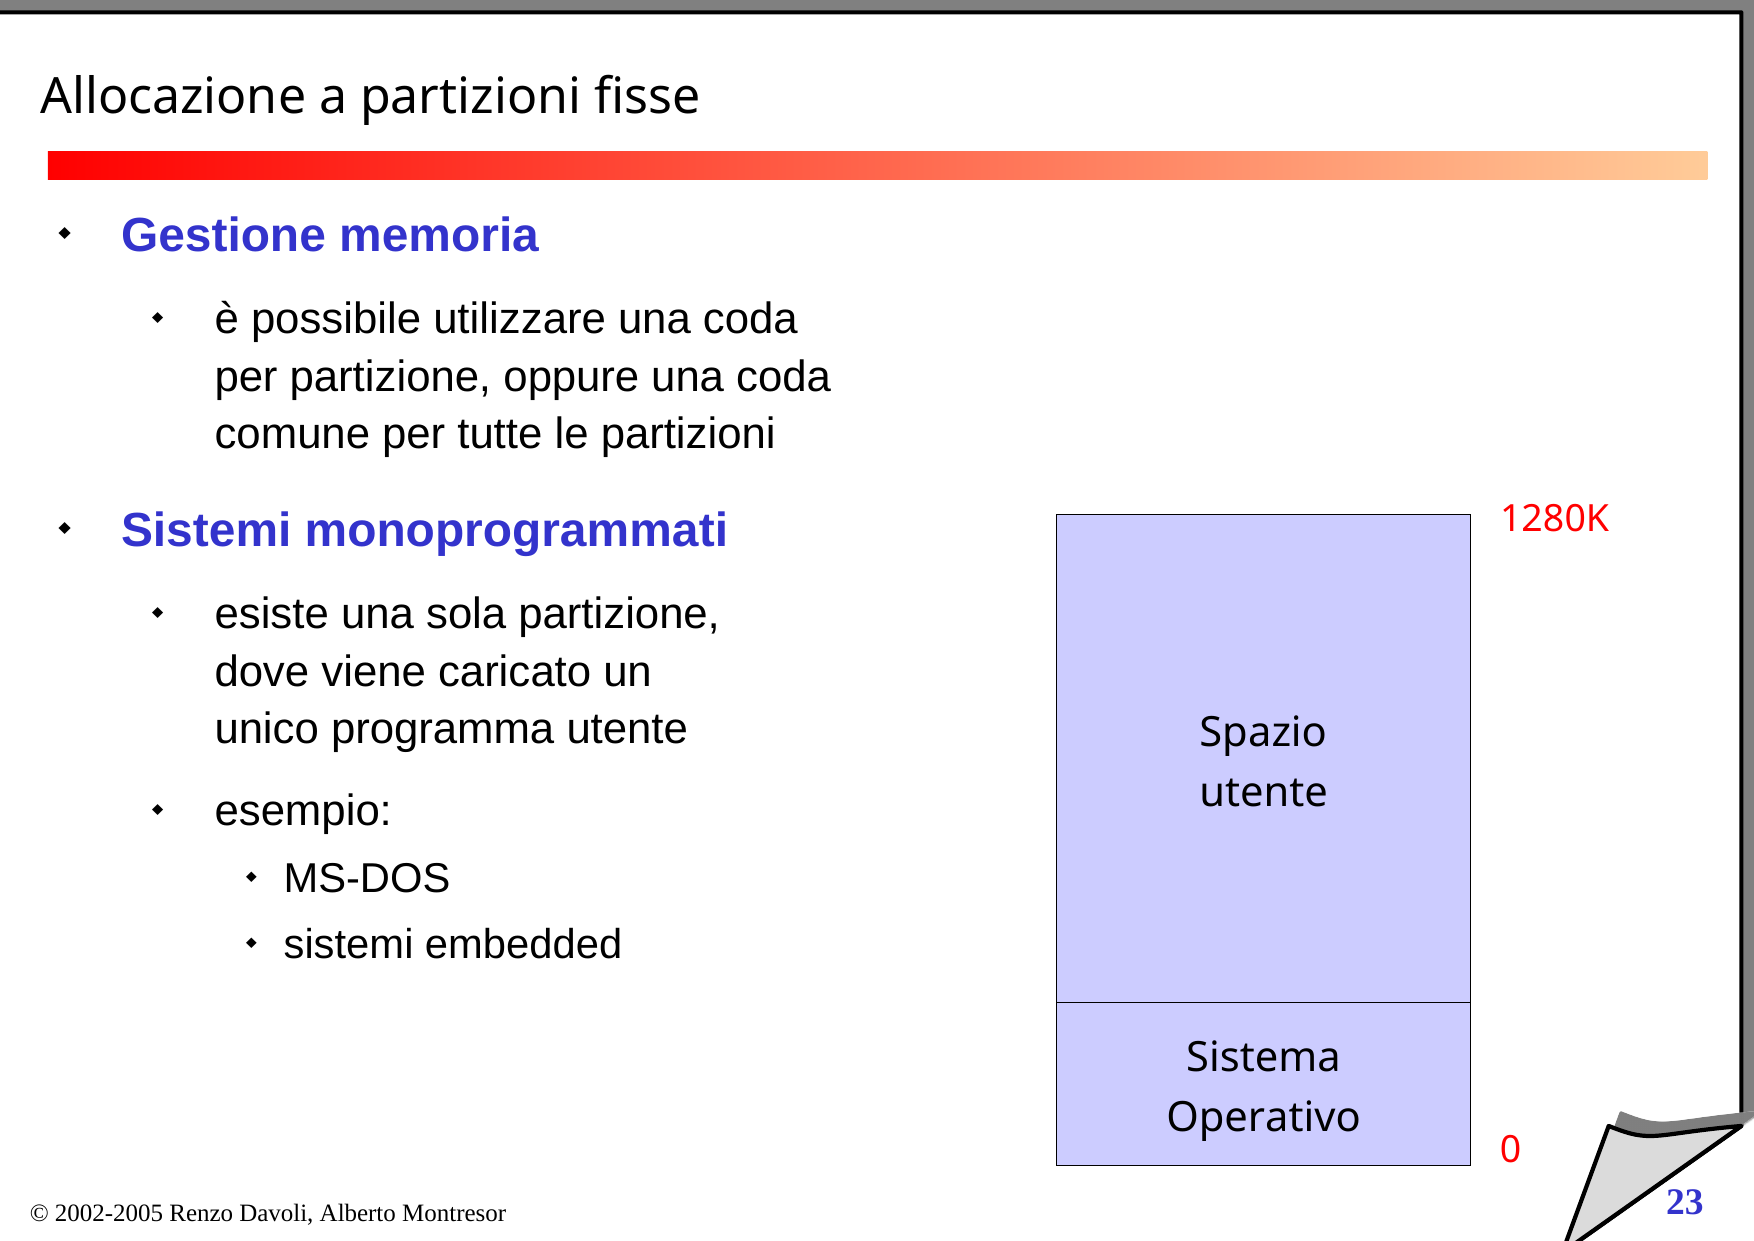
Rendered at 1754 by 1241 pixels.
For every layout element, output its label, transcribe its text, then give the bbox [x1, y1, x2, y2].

text_box MMU [750, 152, 754, 179]
text_box 1280K [1499, 488, 1628, 547]
text_box Spazio utente [1056, 514, 1471, 1002]
list Gestione memoria è possibile utilizzare una coda per partizione, oppure una coda comune per tutte le partizioni Sistemi monoprogrammati esiste una sola partizione, dove viene caricato un unico programma utente esempio: MS-DOS sistemi embedded [58, 206, 1696, 1044]
text_box 0 [1499, 1119, 1527, 1178]
title Allocazione a partizioni fisse [40, 49, 1714, 144]
text_box Sistema Operativo [1056, 1002, 1471, 1166]
